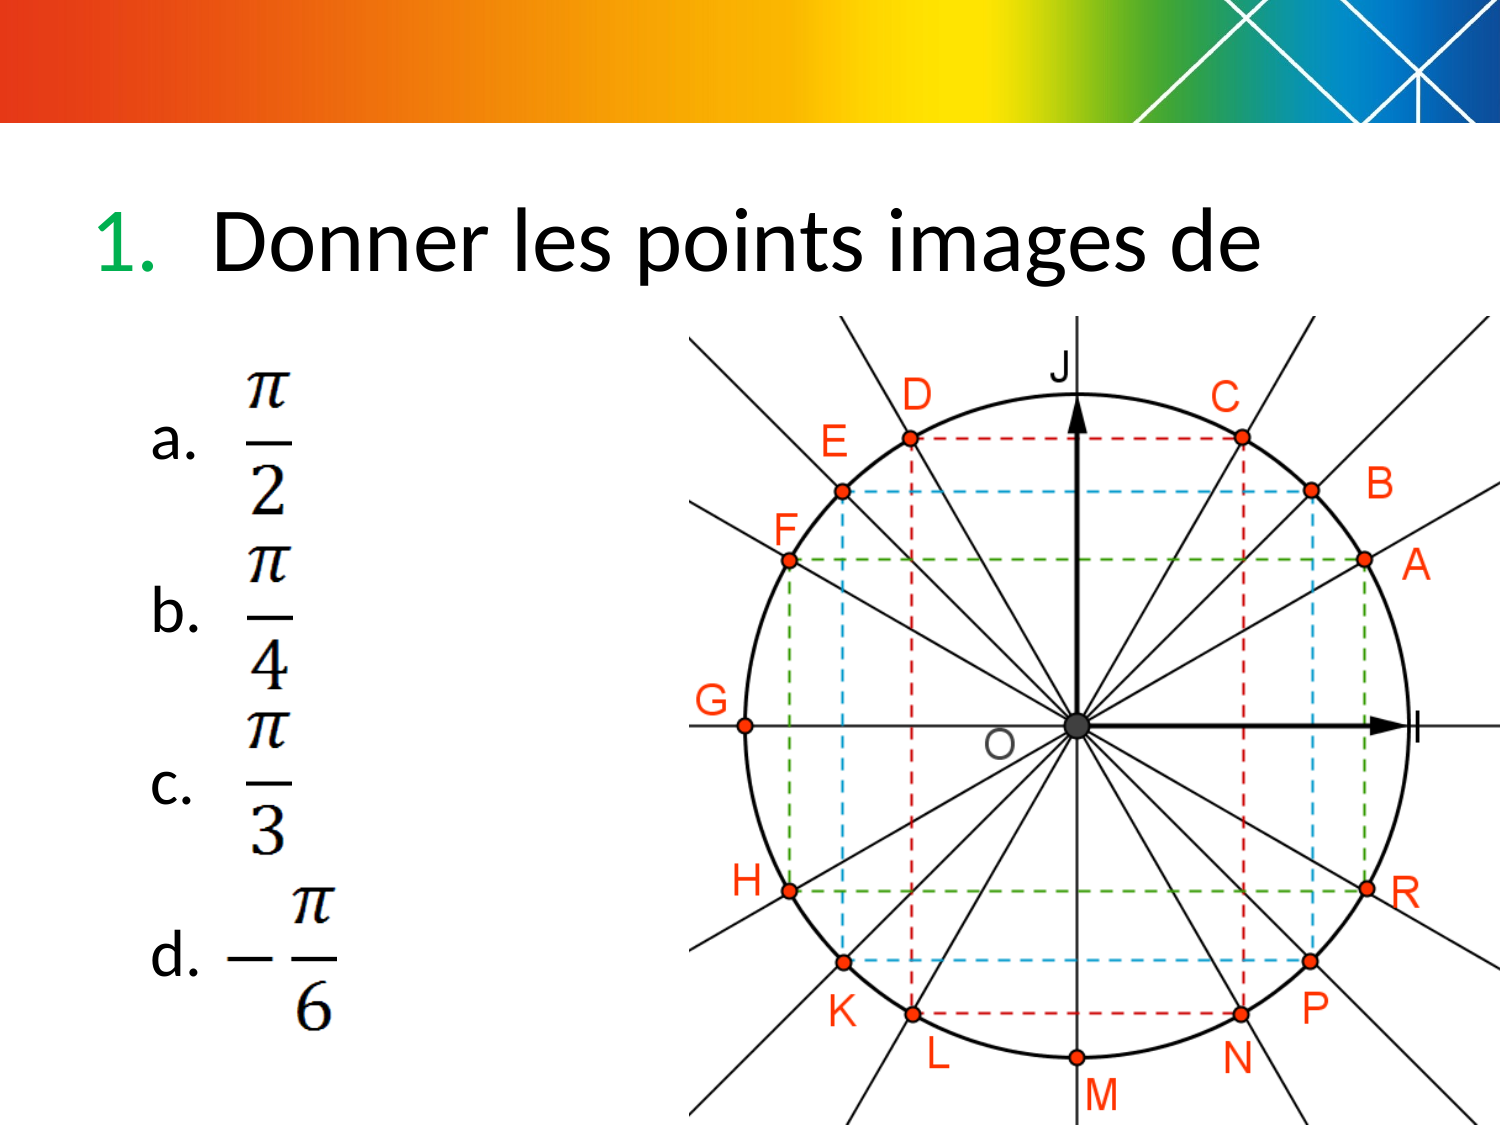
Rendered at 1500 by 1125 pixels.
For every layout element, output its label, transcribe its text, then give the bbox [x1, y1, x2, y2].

picture [246, 363, 292, 529]
picture [222, 878, 337, 1047]
picture [0, 0, 1359, 123]
picture [689, 316, 1500, 1125]
picture [246, 537, 293, 871]
text_box a. b. c. d. [135, 385, 689, 998]
picture [1340, 0, 1500, 123]
title Donner les points images de [75, 163, 1426, 305]
